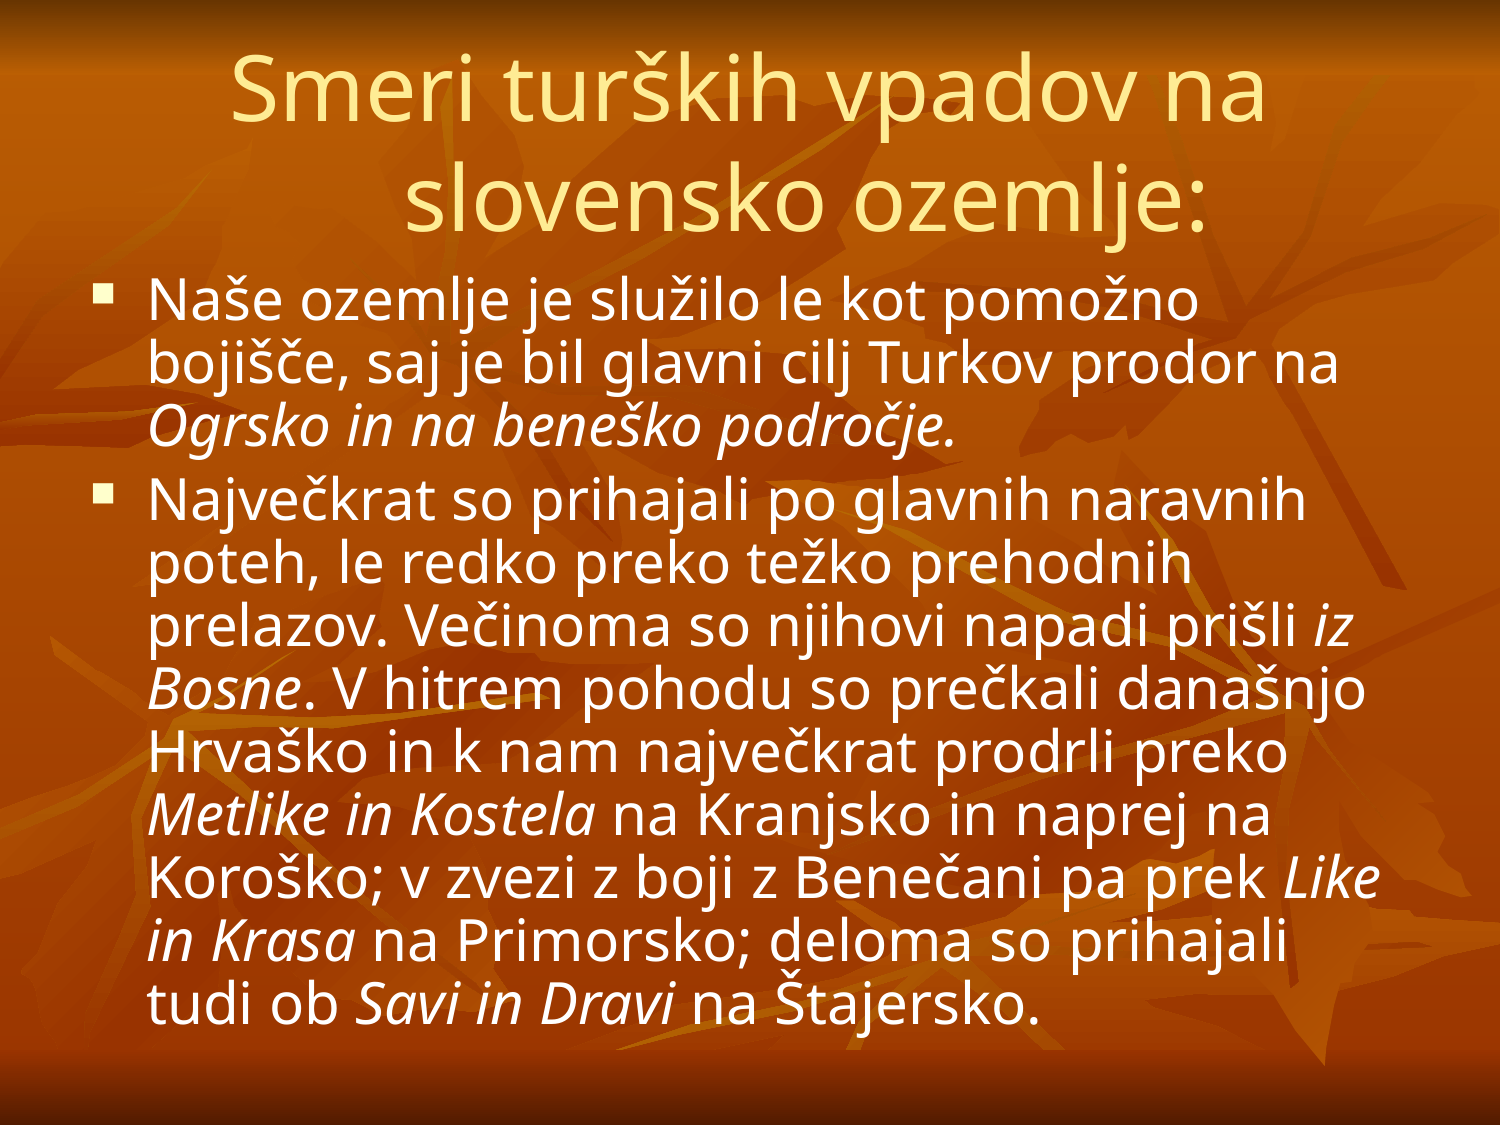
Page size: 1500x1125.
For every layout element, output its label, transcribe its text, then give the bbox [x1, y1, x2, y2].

list Naše ozemlje je služilo le kot pomožno bojišče, saj je bil glavni cilj Turkov prodor na Ogrsko in na beneško področje. Največkrat so prihajali po glavnih naravnih poteh, le redko preko težko prehodnih prelazov. Večinoma so njihovi napadi prišli iz Bosne. V hitrem pohodu so prečkali današnjo Hrvaško in k nam največkrat prodrli preko Metlike in Kostela na Kranjsko in naprej na Koroško; v zvezi z boji z Benečani pa prek Like in Krasa na Primorsko; deloma so prihajali tudi ob Savi in Dravi na Štajersko. [75, 262, 1425, 1006]
title Smeri turških vpadov na slovensko ozemlje: [75, 45, 1425, 234]
